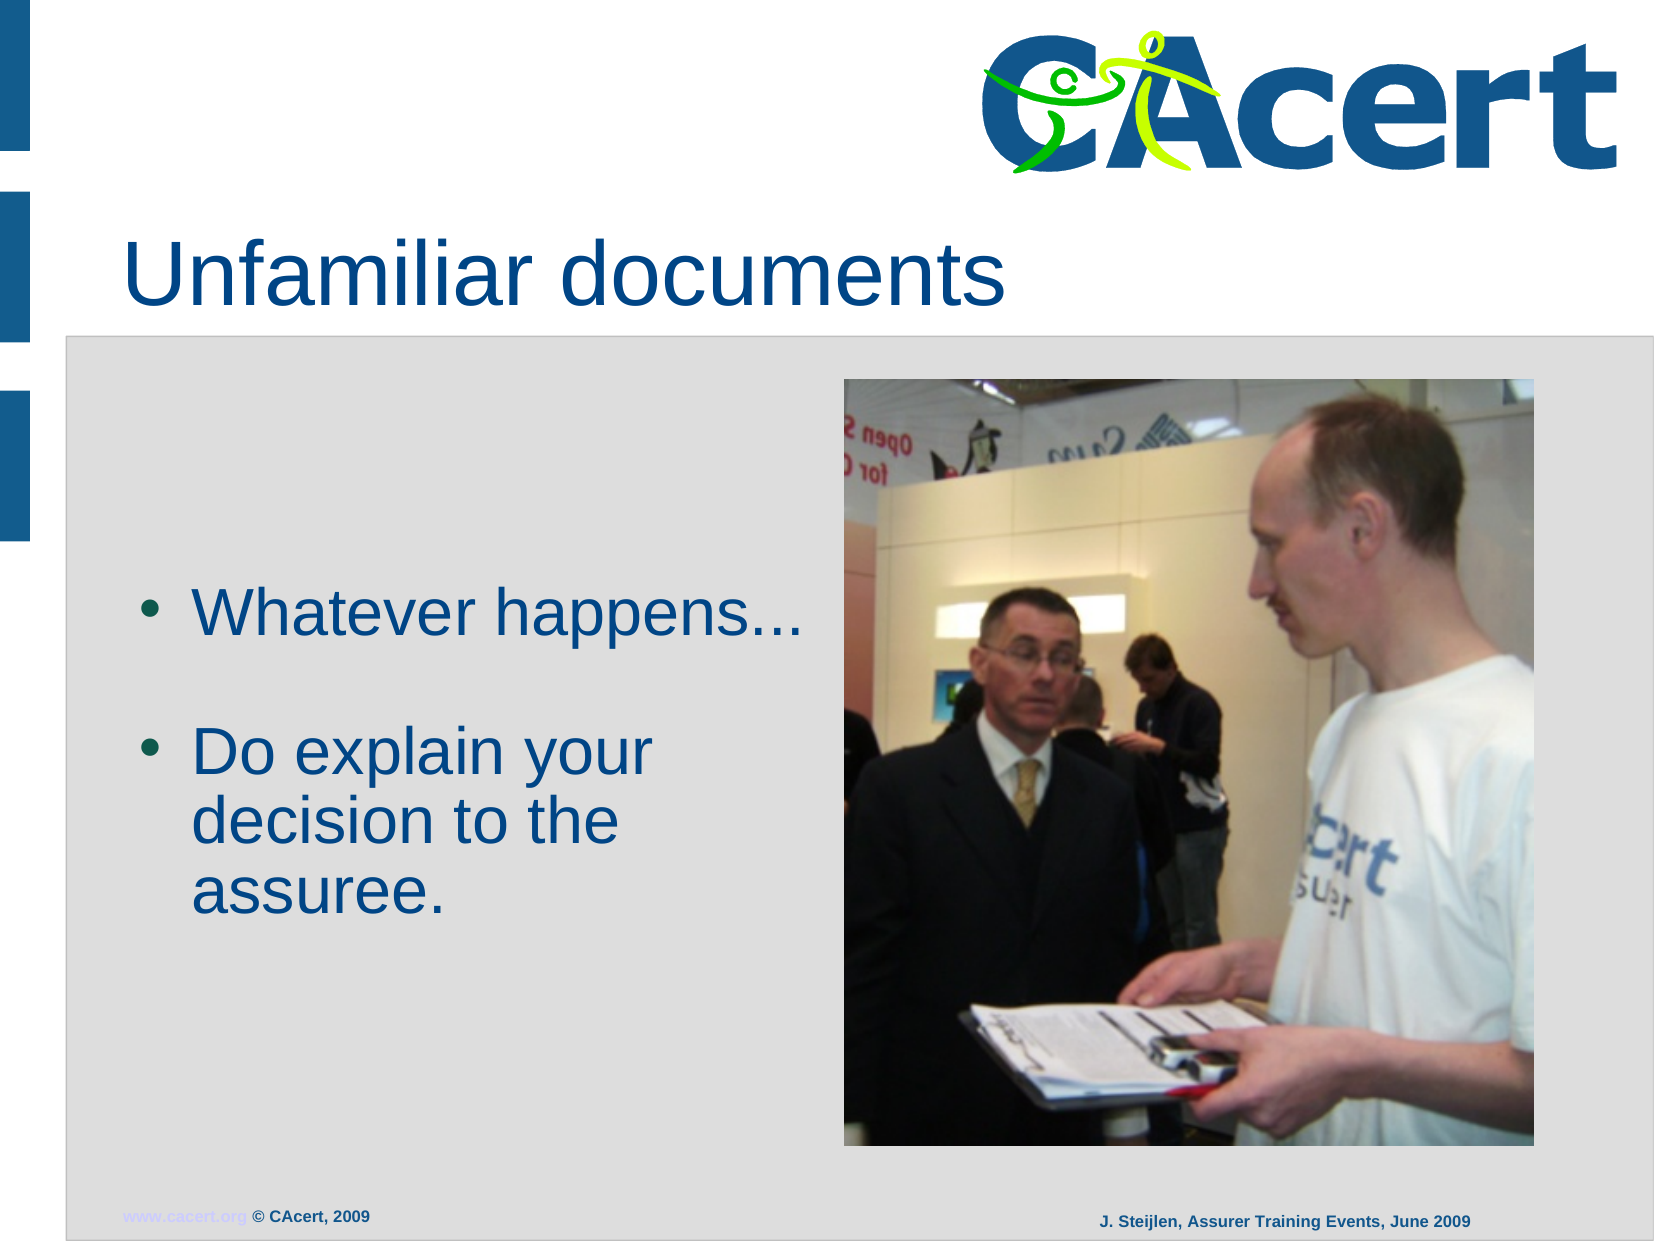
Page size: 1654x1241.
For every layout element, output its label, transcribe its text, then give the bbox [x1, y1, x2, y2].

list Whatever happens... Do explain your decision to the assuree. [121, 342, 811, 1180]
picture [844, 379, 1534, 1146]
title Unfamiliar documents [121, 167, 1533, 326]
